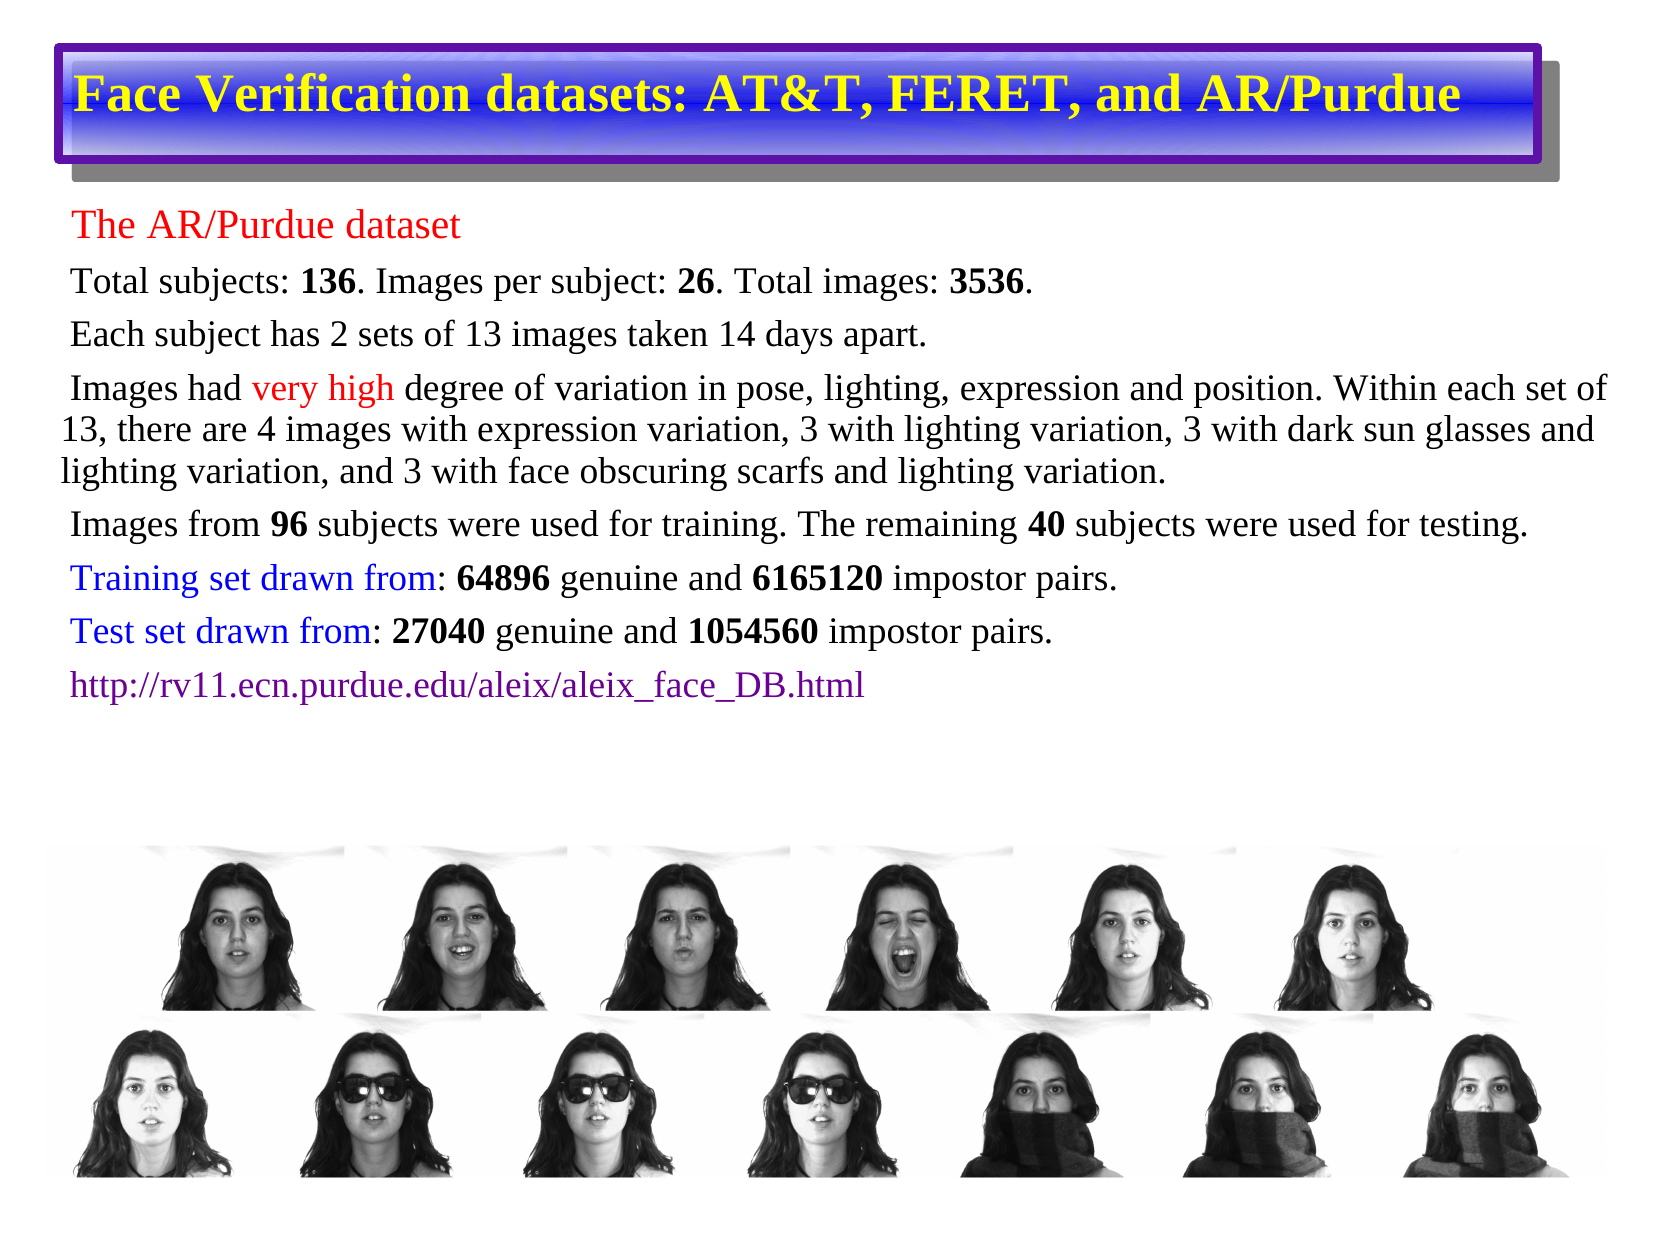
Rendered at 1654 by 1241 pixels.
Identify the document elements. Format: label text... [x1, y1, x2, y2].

text_box The AR/Purdue dataset Total subjects: 136. Images per subject: 26. Total images: 3536. Each subject has 2 sets of 13 images taken 14 days apart. Images had very high degree of variation in pose, lighting, expression and position. Within each set of 13, there are 4 images with expression variation, 3 with lighting variation, 3 with dark sun glasses and lighting variation, and 3 with face obscuring scarfs and lighting variation. Images from 96 subjects were used for training. The remaining 40 subjects were used for testing. Training set drawn from: 64896 genuine and 6165120 impostor pairs. Test set drawn from: 27040 genuine and 1054560 impostor pairs. http://rv11.ecn.purdue.edu/aleix/aleix_face_DB.html [60, 201, 1611, 760]
picture [45, 845, 1607, 1178]
text_box Face Verification datasets: AT&T, FERET, and AR/Purdue [58, 47, 1538, 160]
